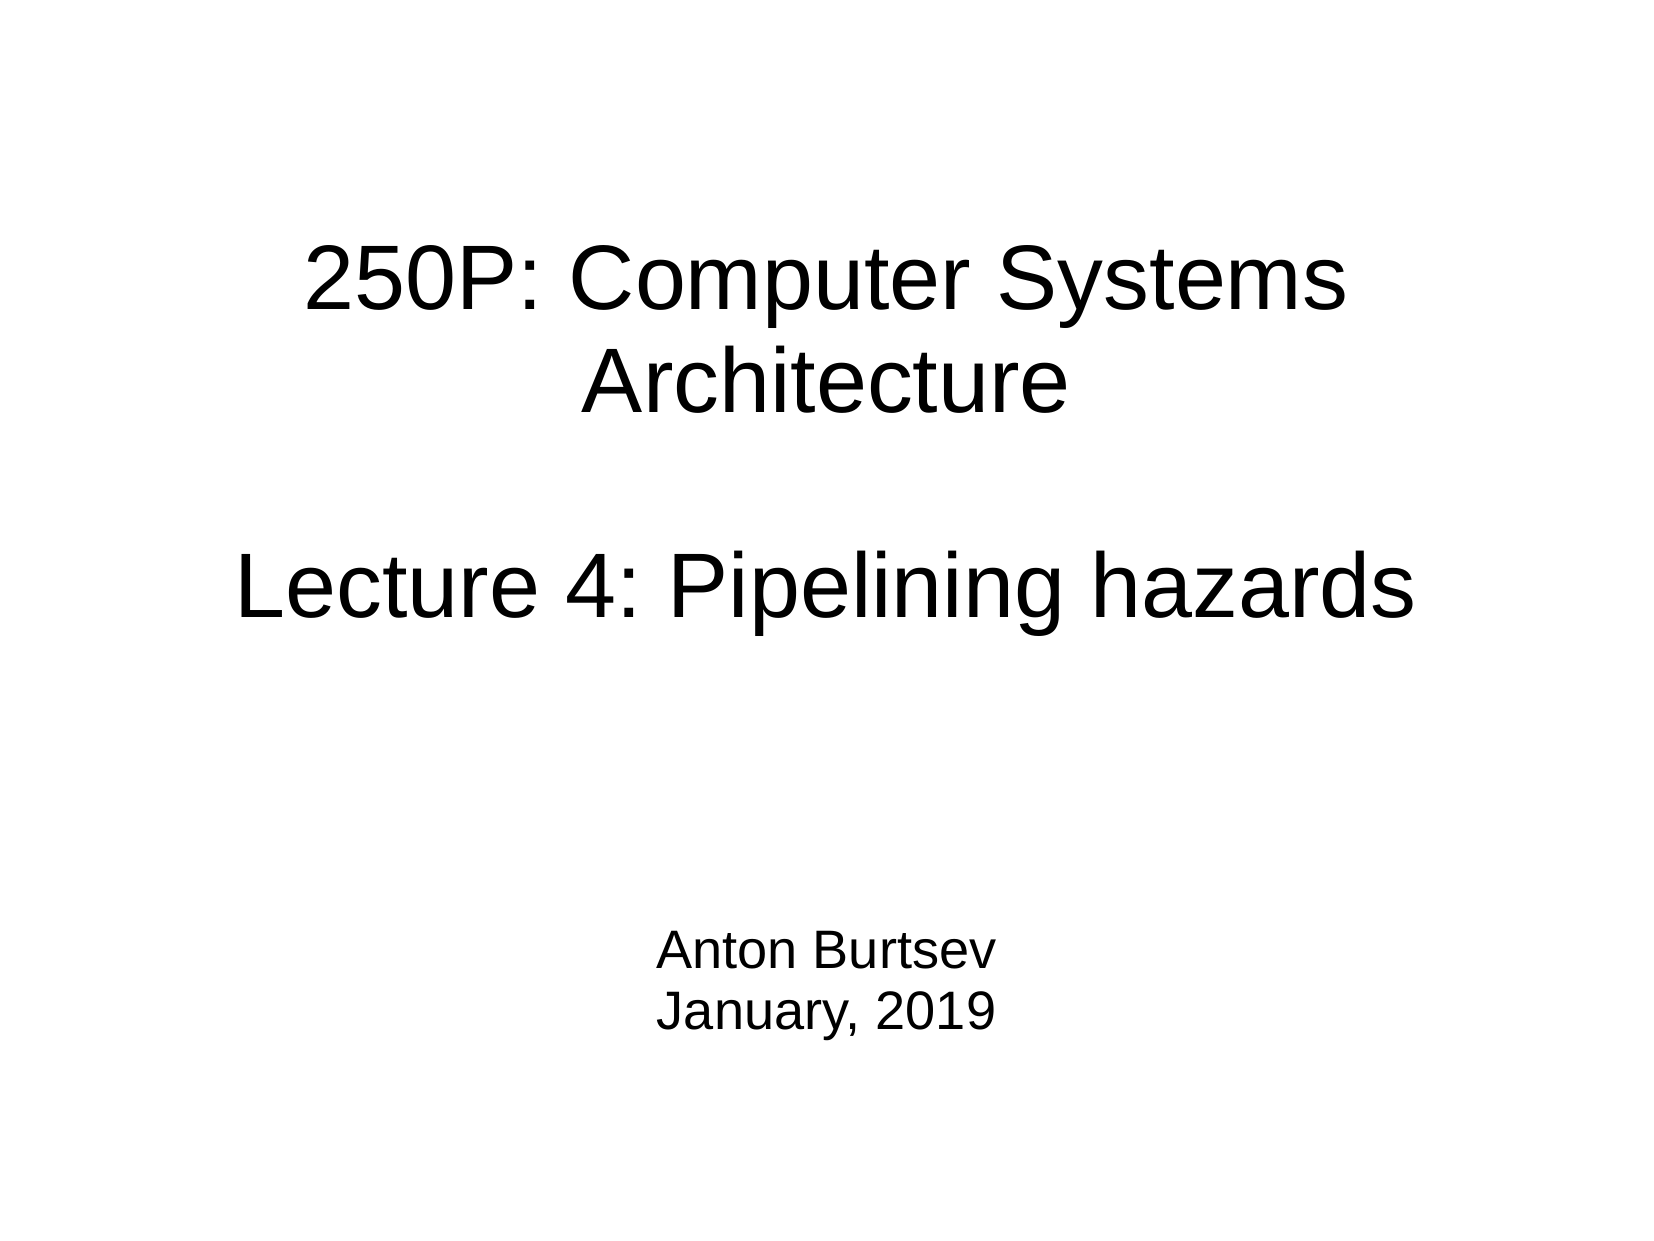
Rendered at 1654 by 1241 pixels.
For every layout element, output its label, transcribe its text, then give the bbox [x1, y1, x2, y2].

subtitle Anton Burtsev January, 2019 [82, 637, 1571, 1109]
title 250P: Computer Systems Architecture Lecture 4: Pipelining hazards [82, 113, 1571, 637]
